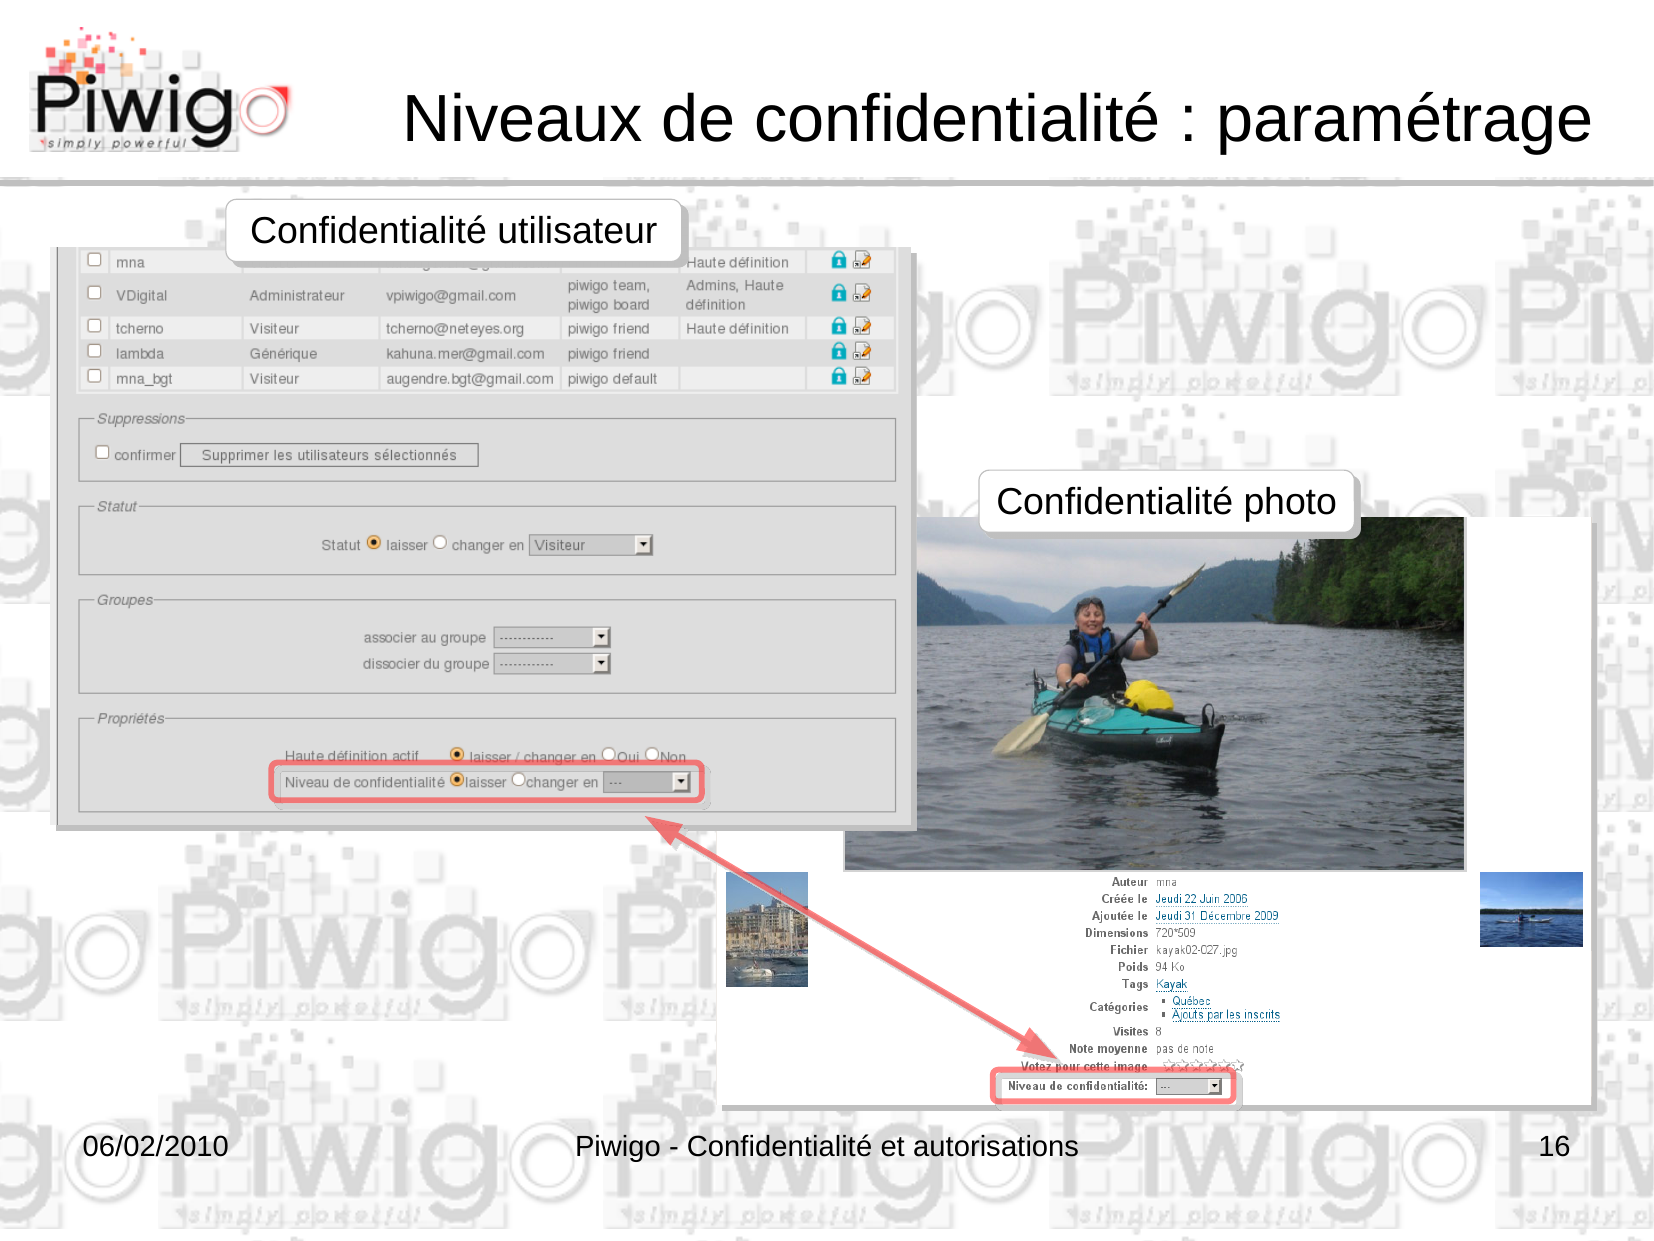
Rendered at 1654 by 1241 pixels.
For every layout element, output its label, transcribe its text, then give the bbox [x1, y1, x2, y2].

text_box [271, 762, 702, 801]
text_box [992, 1069, 1234, 1102]
text_box Confidentialité utilisateur [225, 199, 682, 262]
title Niveaux de confidentialité : paramétrage [295, 66, 1595, 170]
text_box Confidentialité photo [978, 470, 1355, 533]
picture [0, 186, 1654, 1241]
picture [0, 0, 1654, 180]
